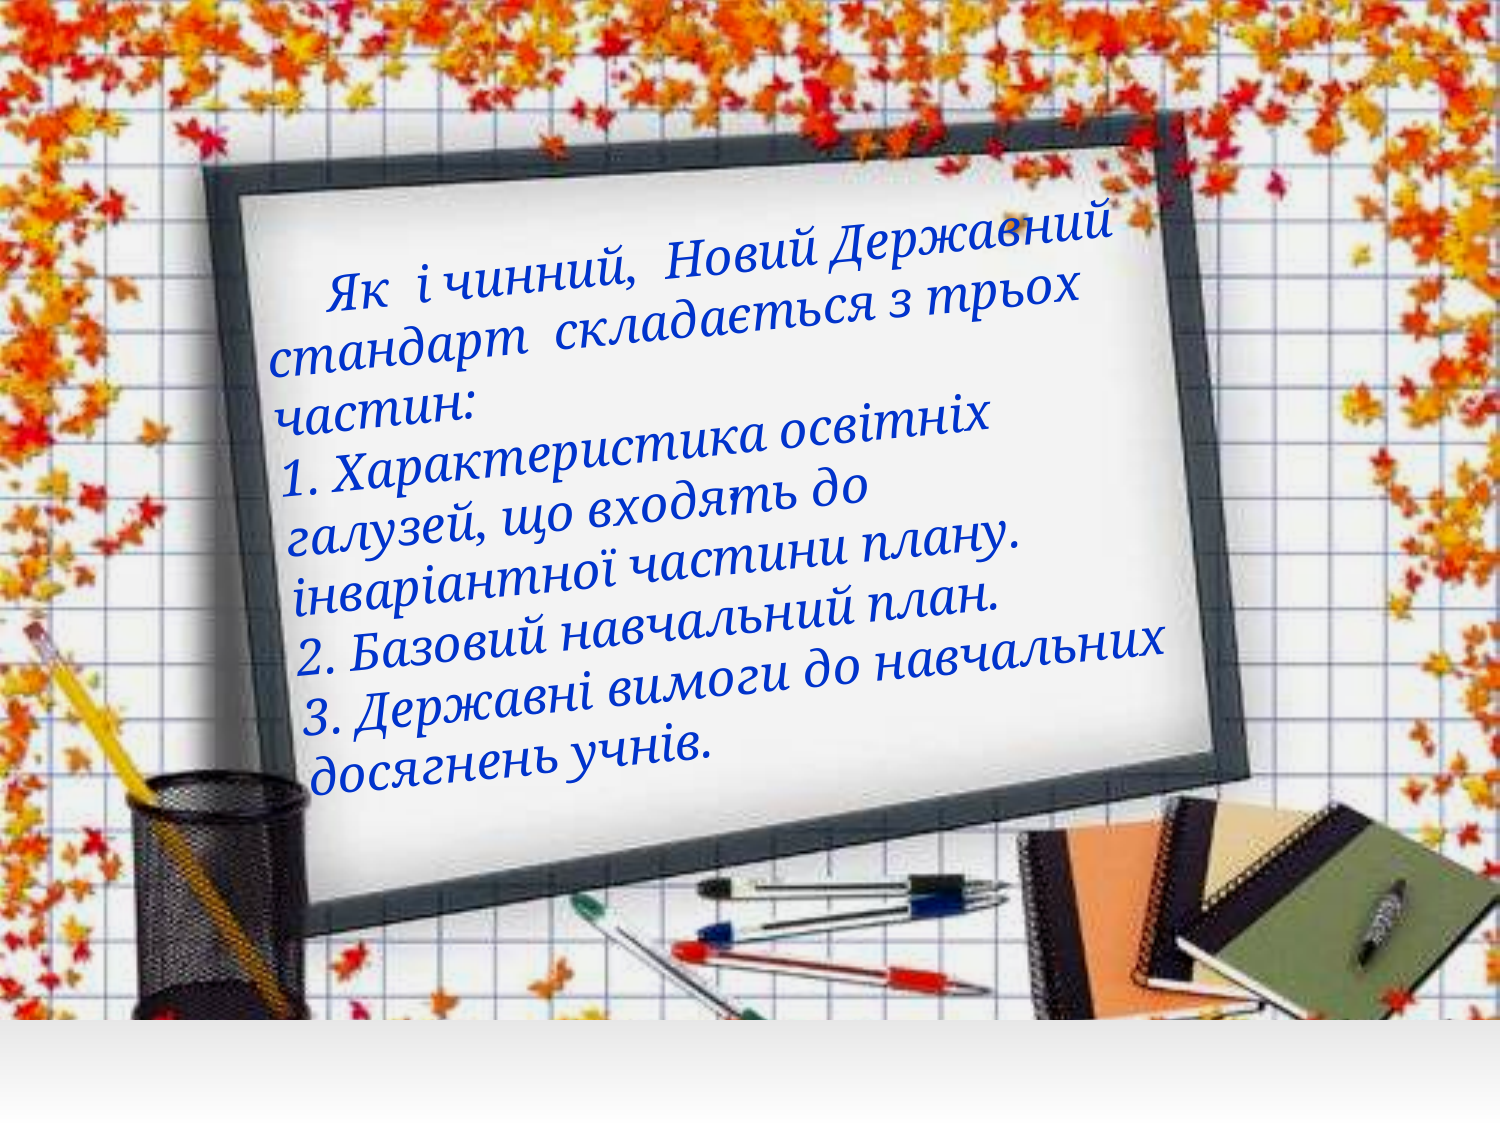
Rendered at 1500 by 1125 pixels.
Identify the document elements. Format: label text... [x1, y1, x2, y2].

text_box Як і чинний, Новий Державний стандарт складається з трьох частин: 1. Характеристика освітніх галузей, що входять до інваріантної частини плану. 2. Базовий навчальний план. 3. Державні вимоги до навчальних досягнень учнів. [243, 171, 1236, 816]
picture [0, 0, 1500, 1020]
